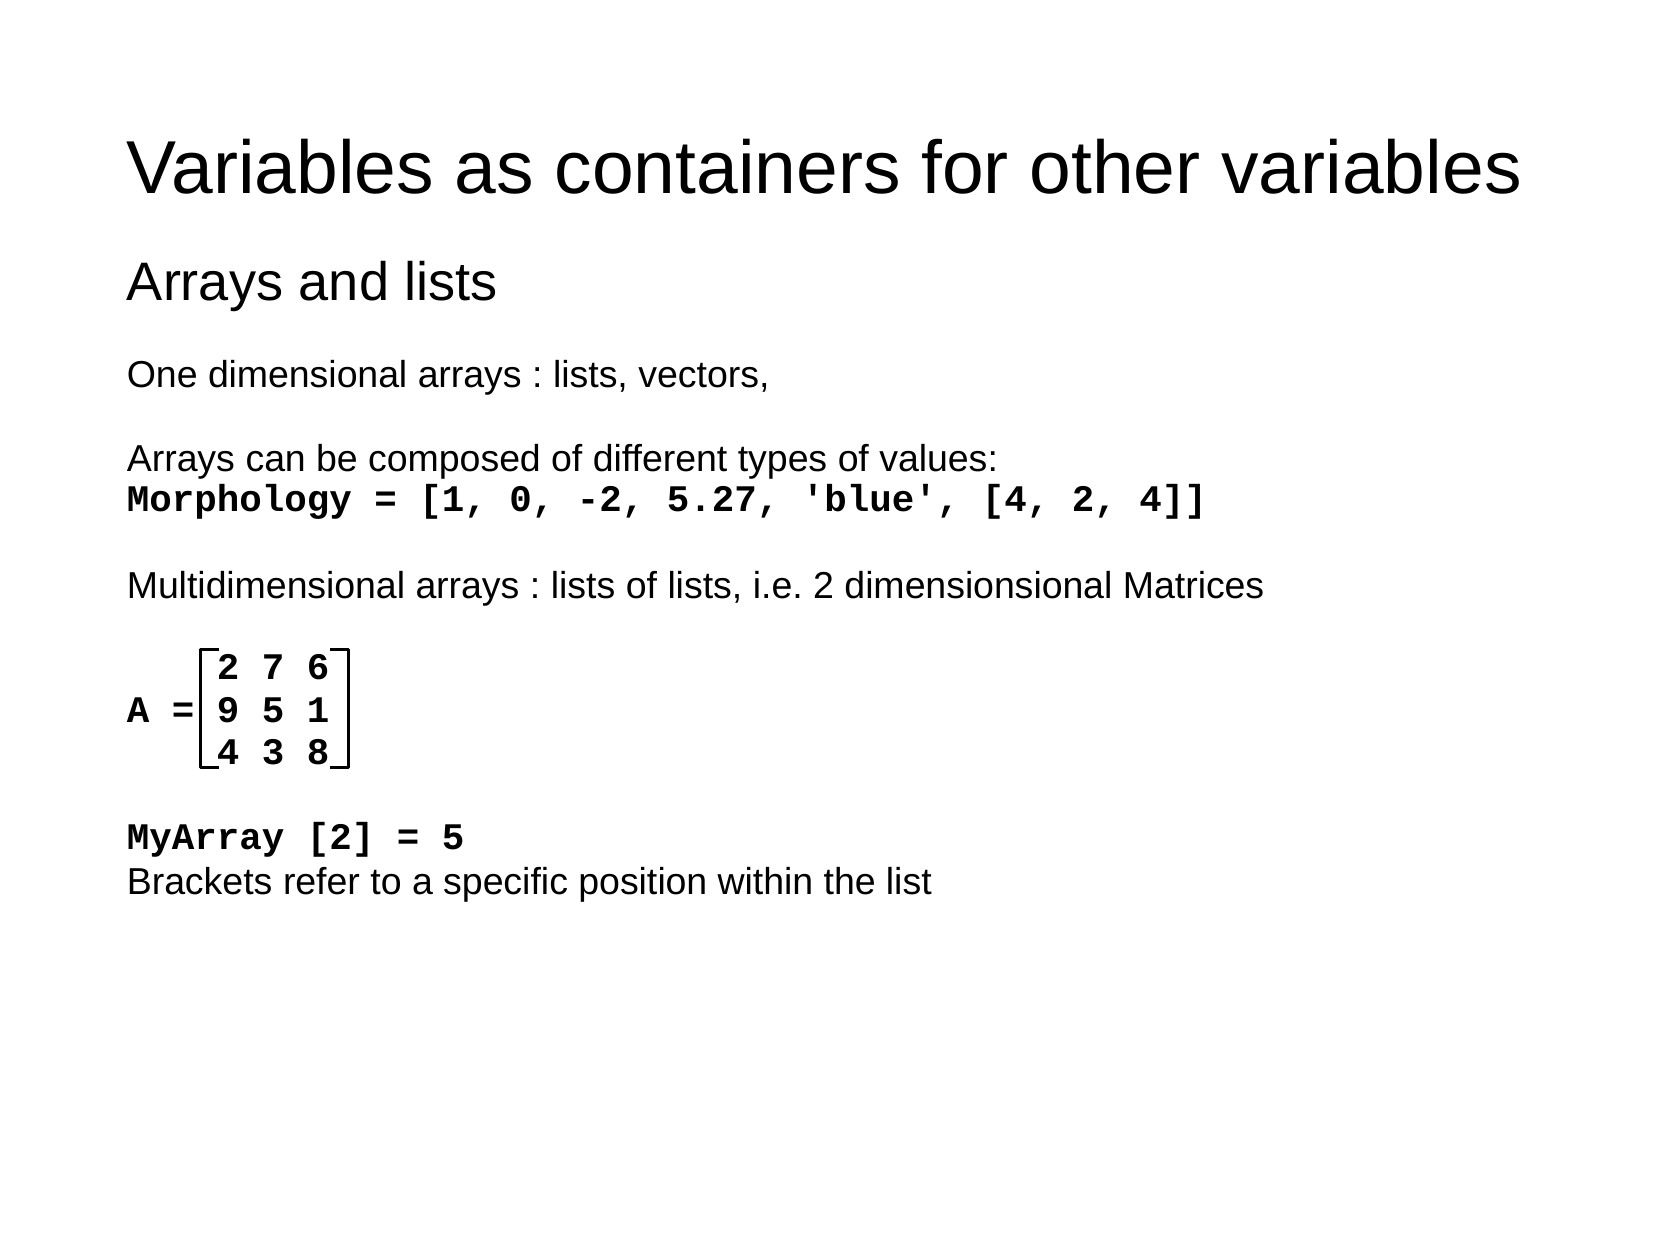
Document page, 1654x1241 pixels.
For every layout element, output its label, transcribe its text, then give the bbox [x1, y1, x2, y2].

text_box Variables as containers for other variables Arrays and lists One dimensional arrays : lists, vectors, Arrays can be composed of different types of values: Morphology = [1, 0, -2, 5.27, 'blue', [4, 2, 4]] Multidimensional arrays : lists of lists, i.e. 2 dimensionsional Matrices 2 7 6 A = 9 5 1 4 3 8 MyArray [2] = 5 Brackets refer to a specific position within the list [112, 118, 1619, 1013]
